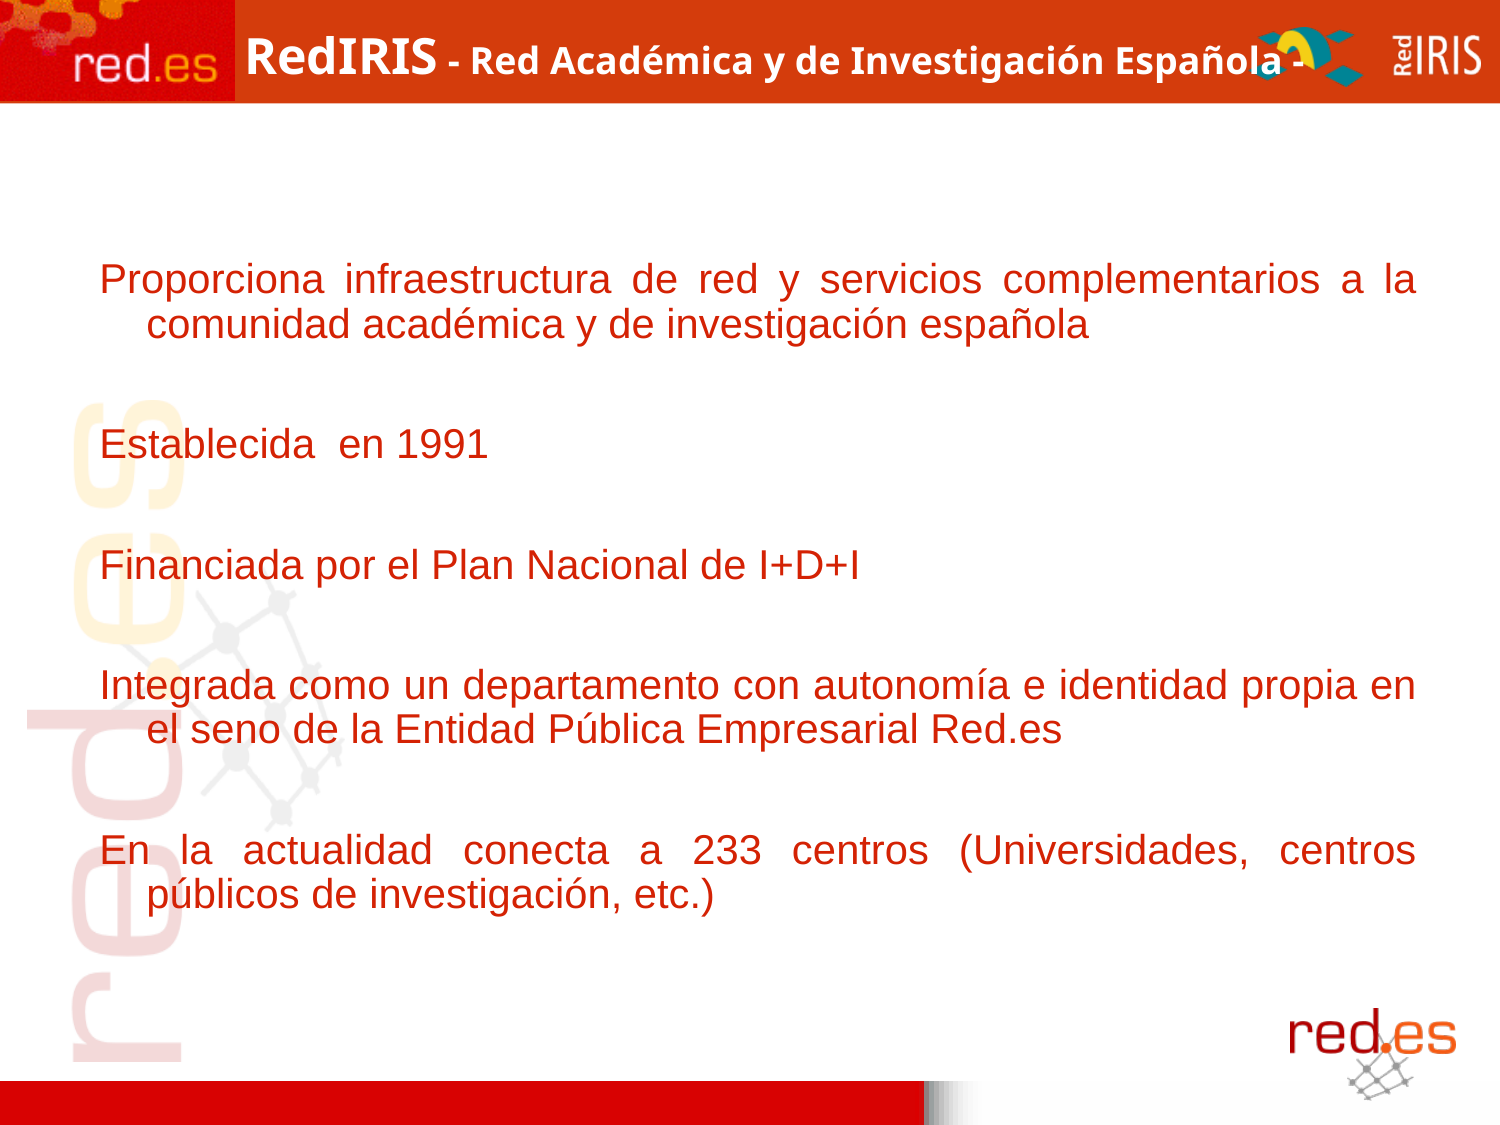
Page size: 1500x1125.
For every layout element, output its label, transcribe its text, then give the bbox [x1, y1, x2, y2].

picture [27, 400, 345, 1062]
picture [0, 0, 235, 101]
title RedIRIS - Red Académica y de Investigación Española - [244, 0, 1412, 121]
picture [0, 1008, 1500, 1125]
picture [1412, 27, 1481, 87]
list Proporciona infraestructura de red y servicios complementarios a la comunidad académica y de investigación española Establecida en 1991 Financiada por el Plan Nacional de I+D+I Integrada como un departamento con autonomía e identidad propia en el seno de la Entidad Pública Empresarial Red.es En la actualidad conecta a 233 centros (Universidades, centros públicos de investigación, etc.) [67, 258, 1418, 920]
